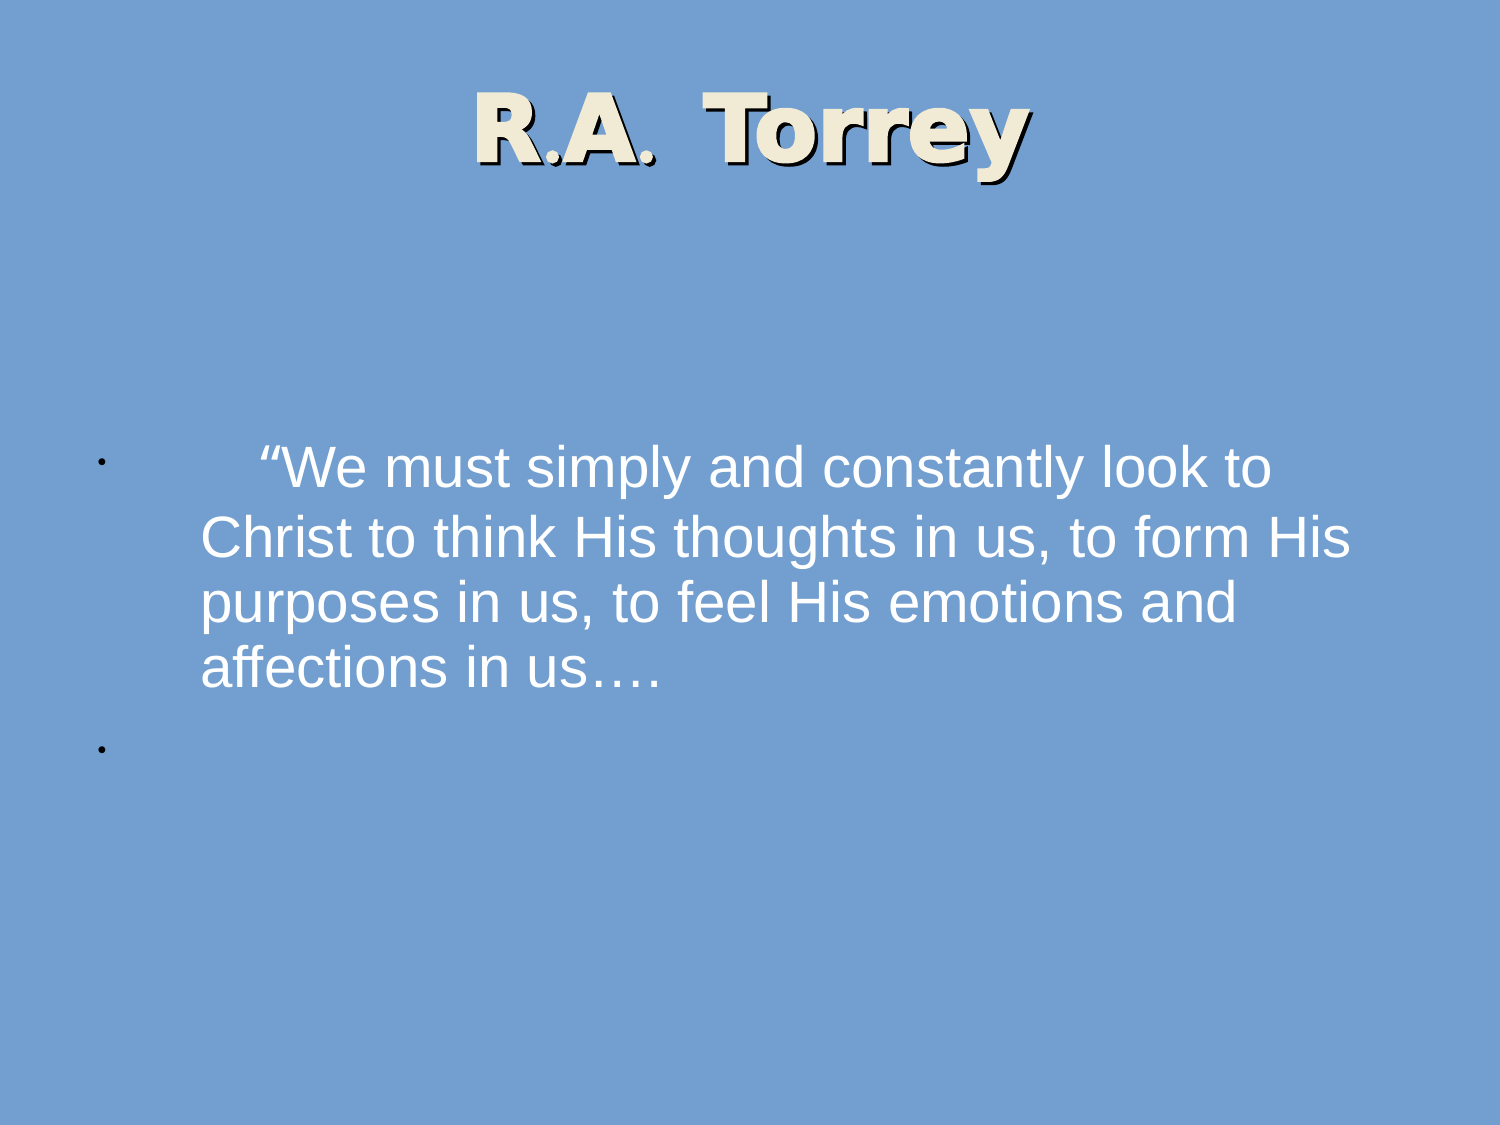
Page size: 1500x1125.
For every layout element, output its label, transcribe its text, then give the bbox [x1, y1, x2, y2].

list “We must simply and constantly look to Christ to think His thoughts in us, to form His purposes in us, to feel His emotions and affections in us…. [75, 425, 1426, 1125]
title R.A. Torrey [75, 44, 1426, 233]
